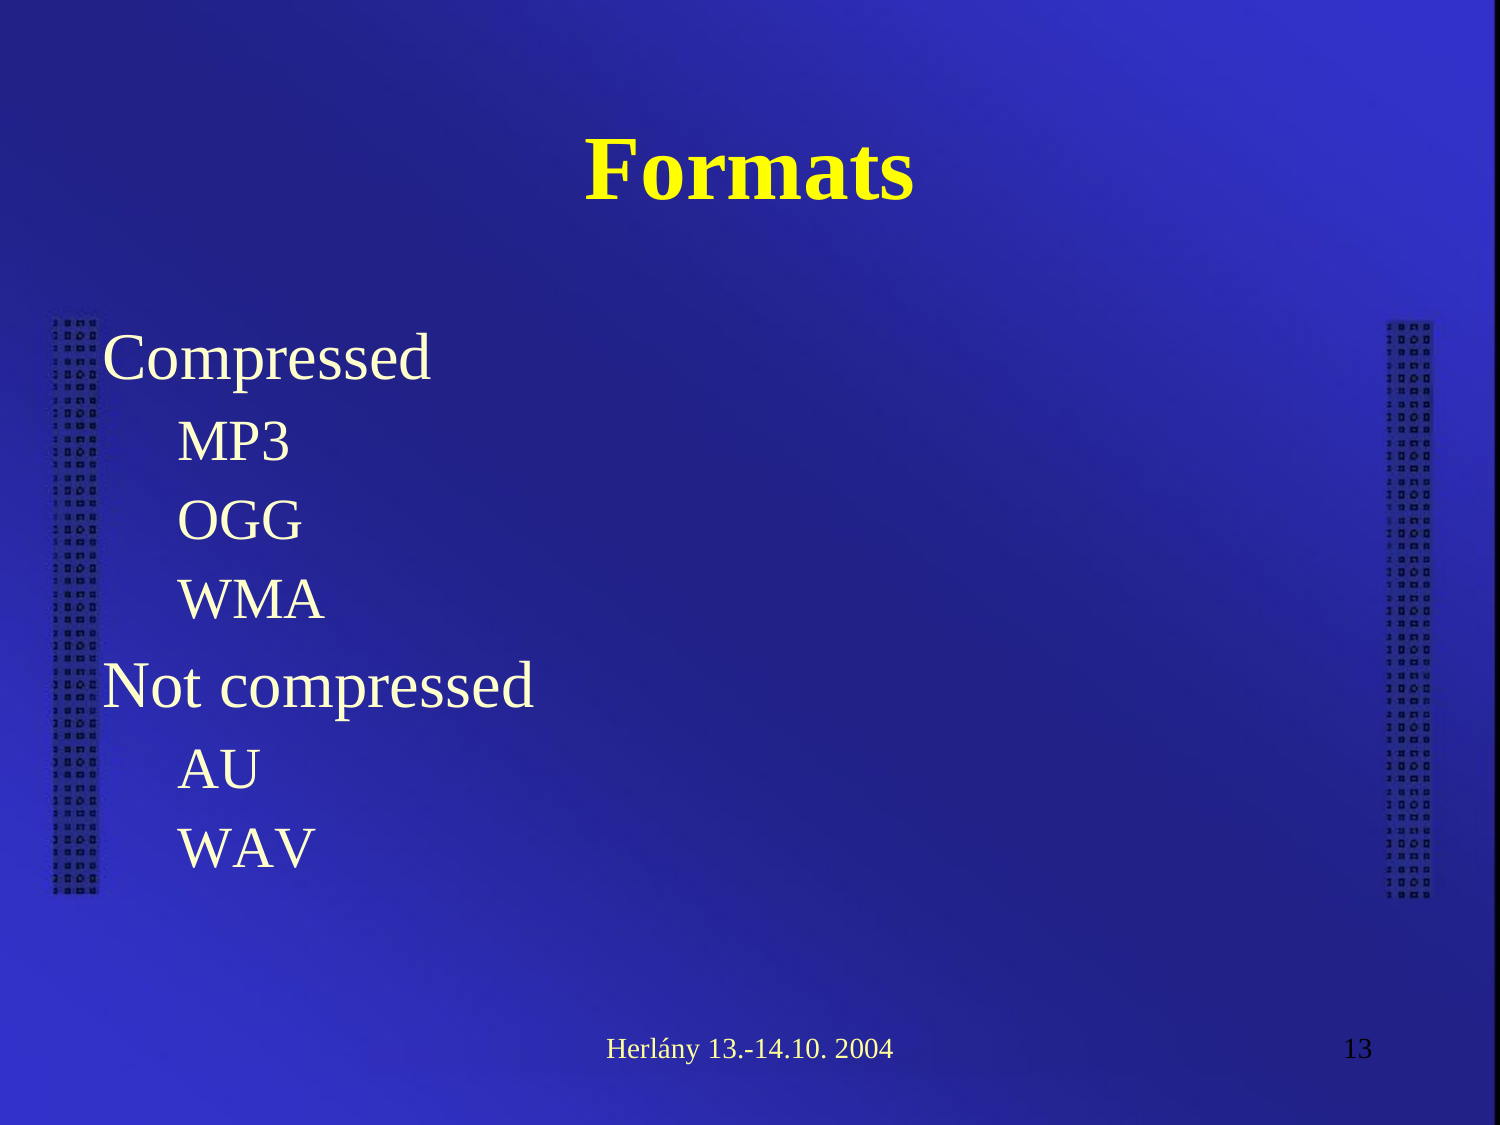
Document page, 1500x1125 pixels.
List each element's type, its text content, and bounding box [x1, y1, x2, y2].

picture [0, 0, 1500, 1125]
list Compressed MP3 OGG WMA Not compressed AU WAV [87, 312, 1438, 988]
text_box 20 [1074, 1024, 1388, 1073]
title Formats [112, 74, 1388, 263]
text_box Herlány 13.-14.10. 2004 [512, 1024, 988, 1073]
